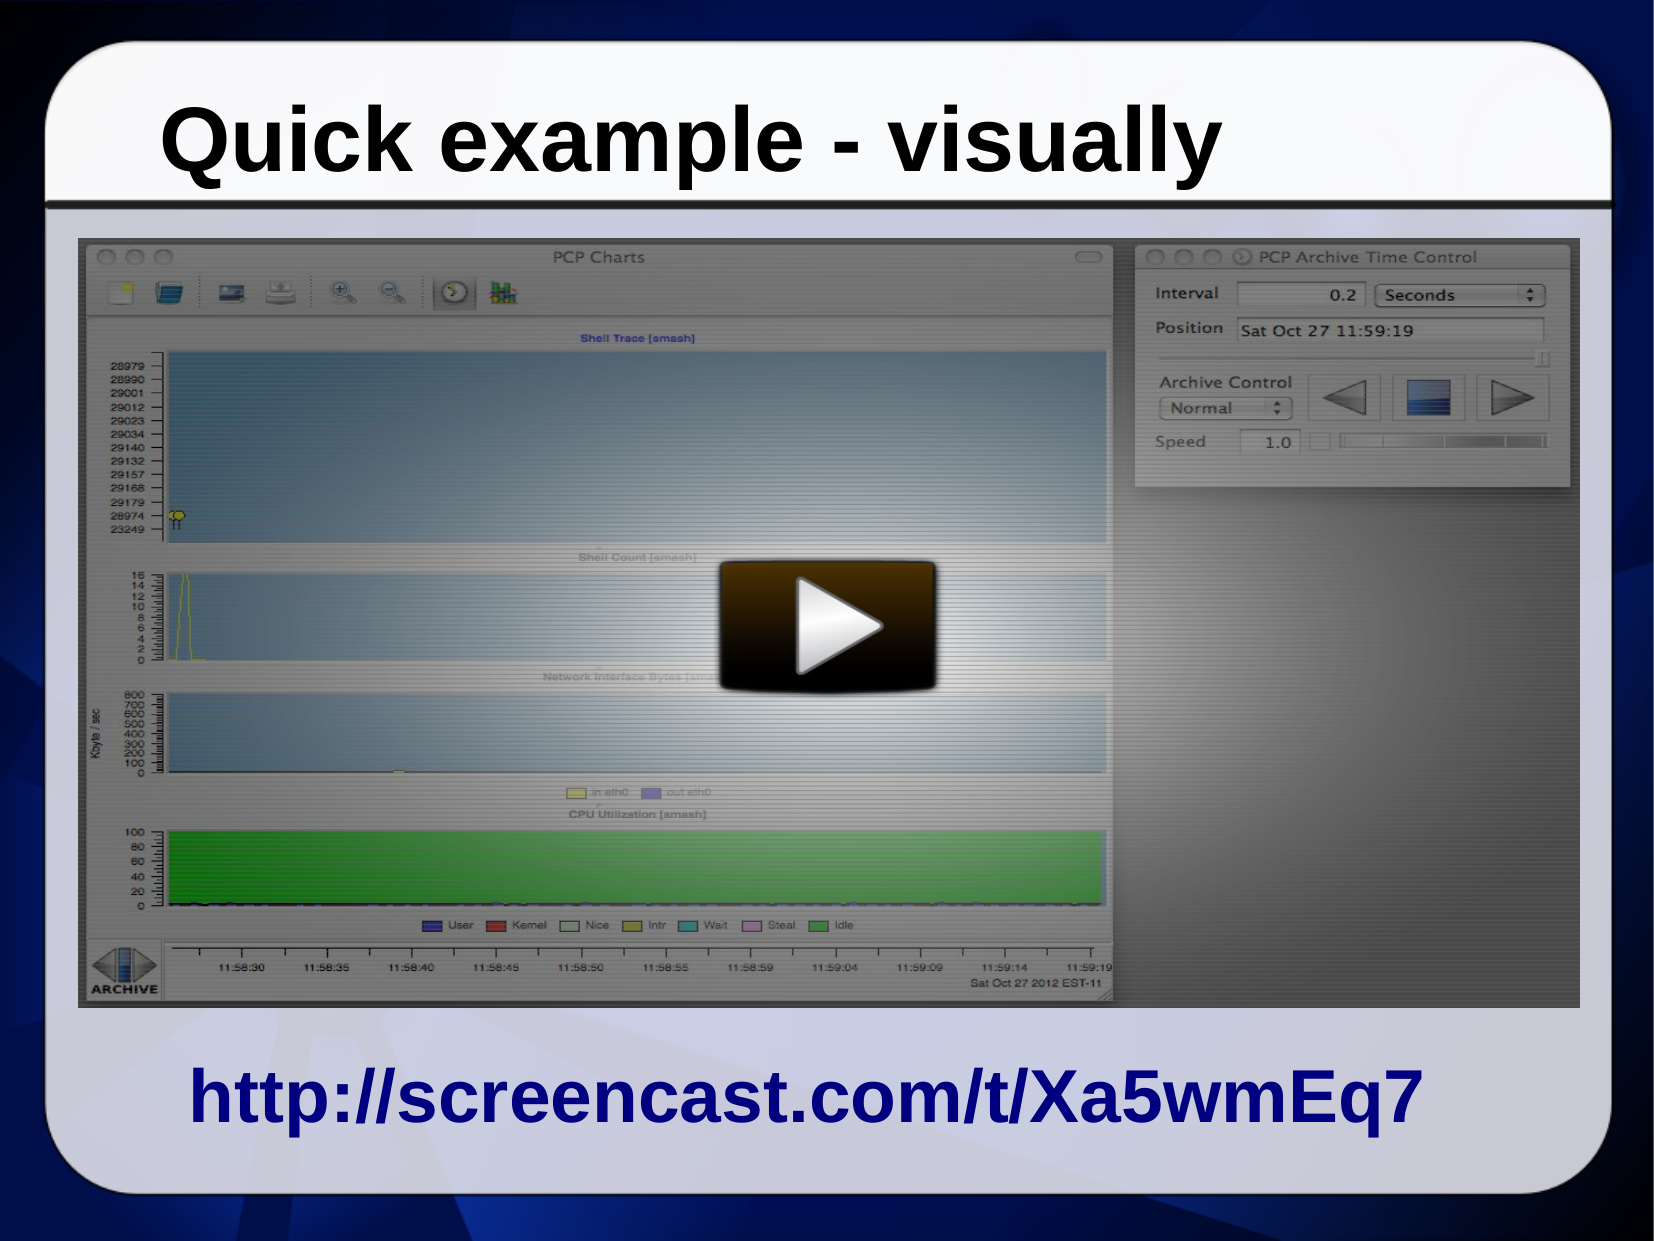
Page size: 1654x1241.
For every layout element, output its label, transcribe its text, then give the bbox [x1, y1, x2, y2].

picture [0, 0, 1654, 1241]
title Quick example - visually [82, 49, 1571, 231]
title http://screencast.com/t/Xa5wmEq7 [112, 1000, 1489, 1182]
